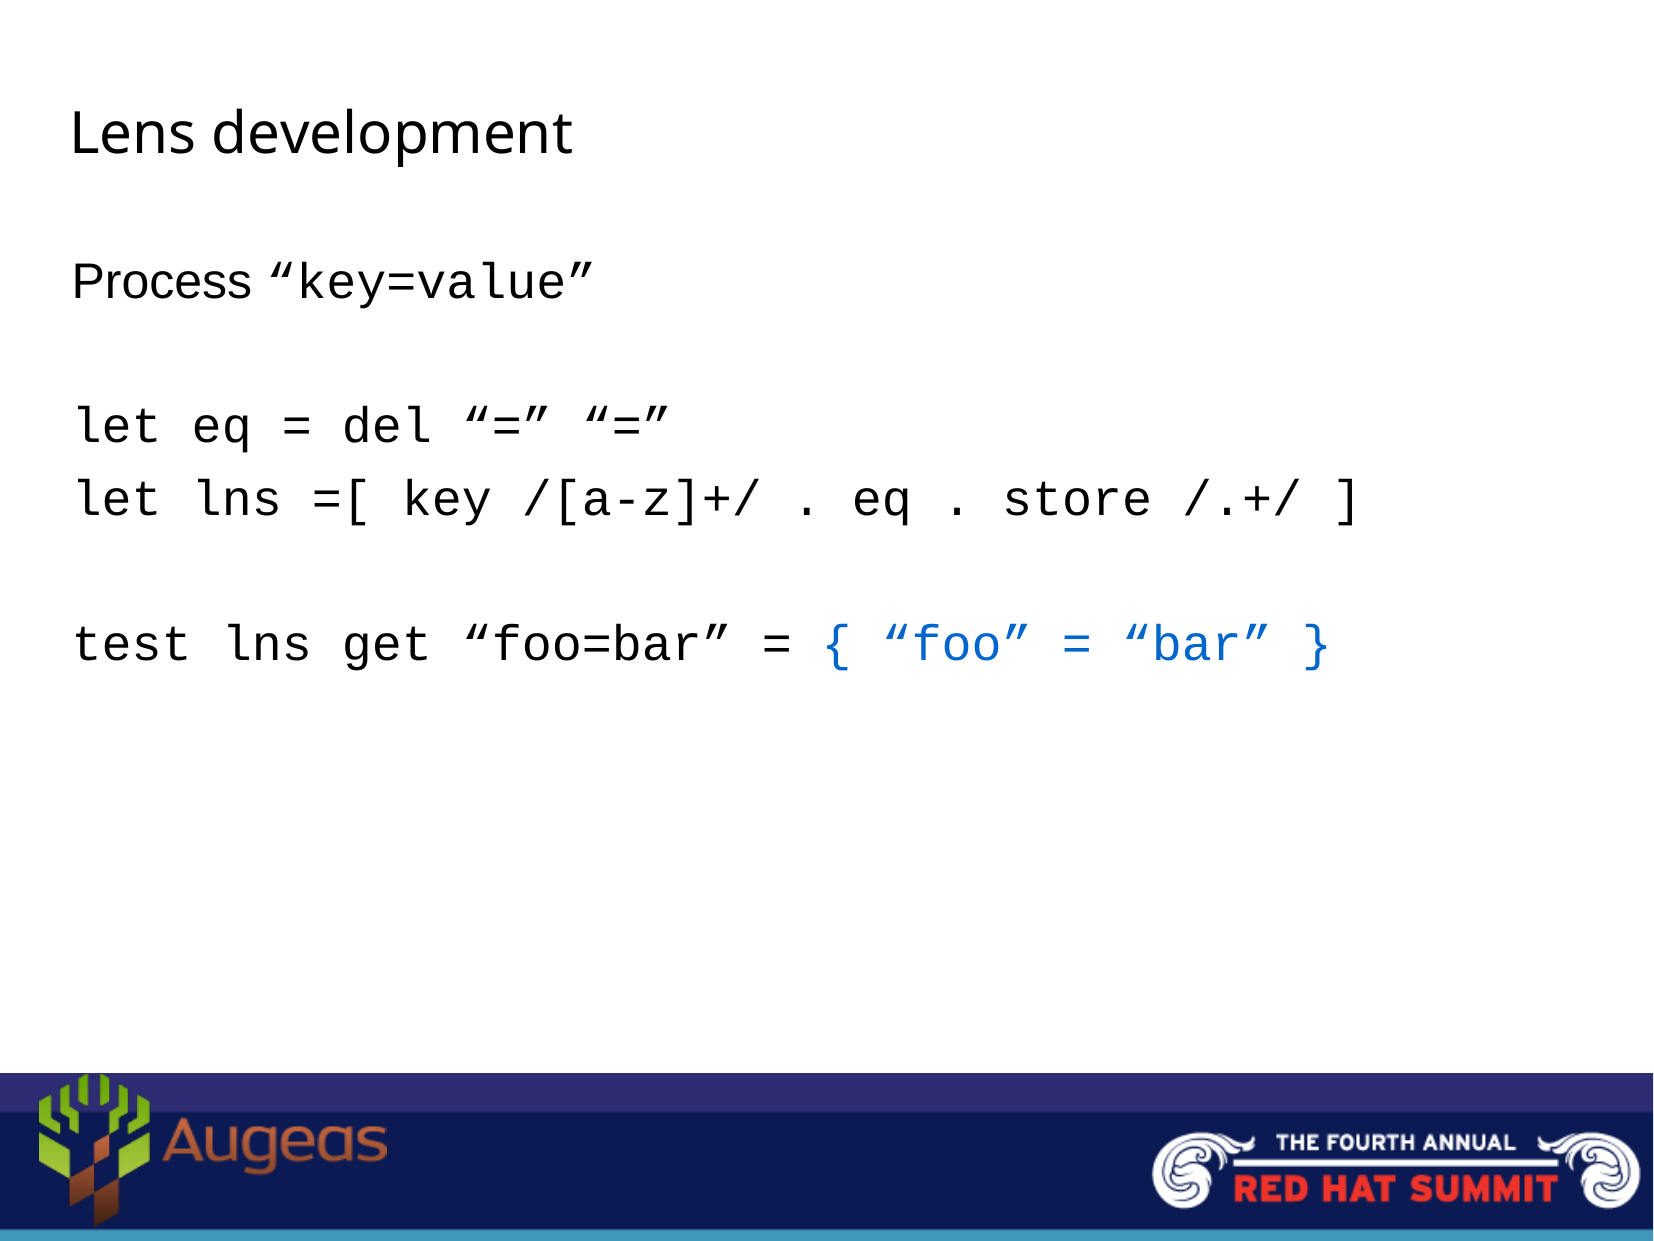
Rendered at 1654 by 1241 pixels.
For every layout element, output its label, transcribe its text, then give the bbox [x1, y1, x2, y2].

picture [0, 1073, 1654, 1241]
list Process “key=value” let eq = del “=” “=” let lns =[ key /[a-z]+/ . eq . store /.+/ ] test lns get “foo=bar” = { “foo” = “bar” } [71, 180, 1495, 1089]
title Lens development [69, 71, 1501, 190]
